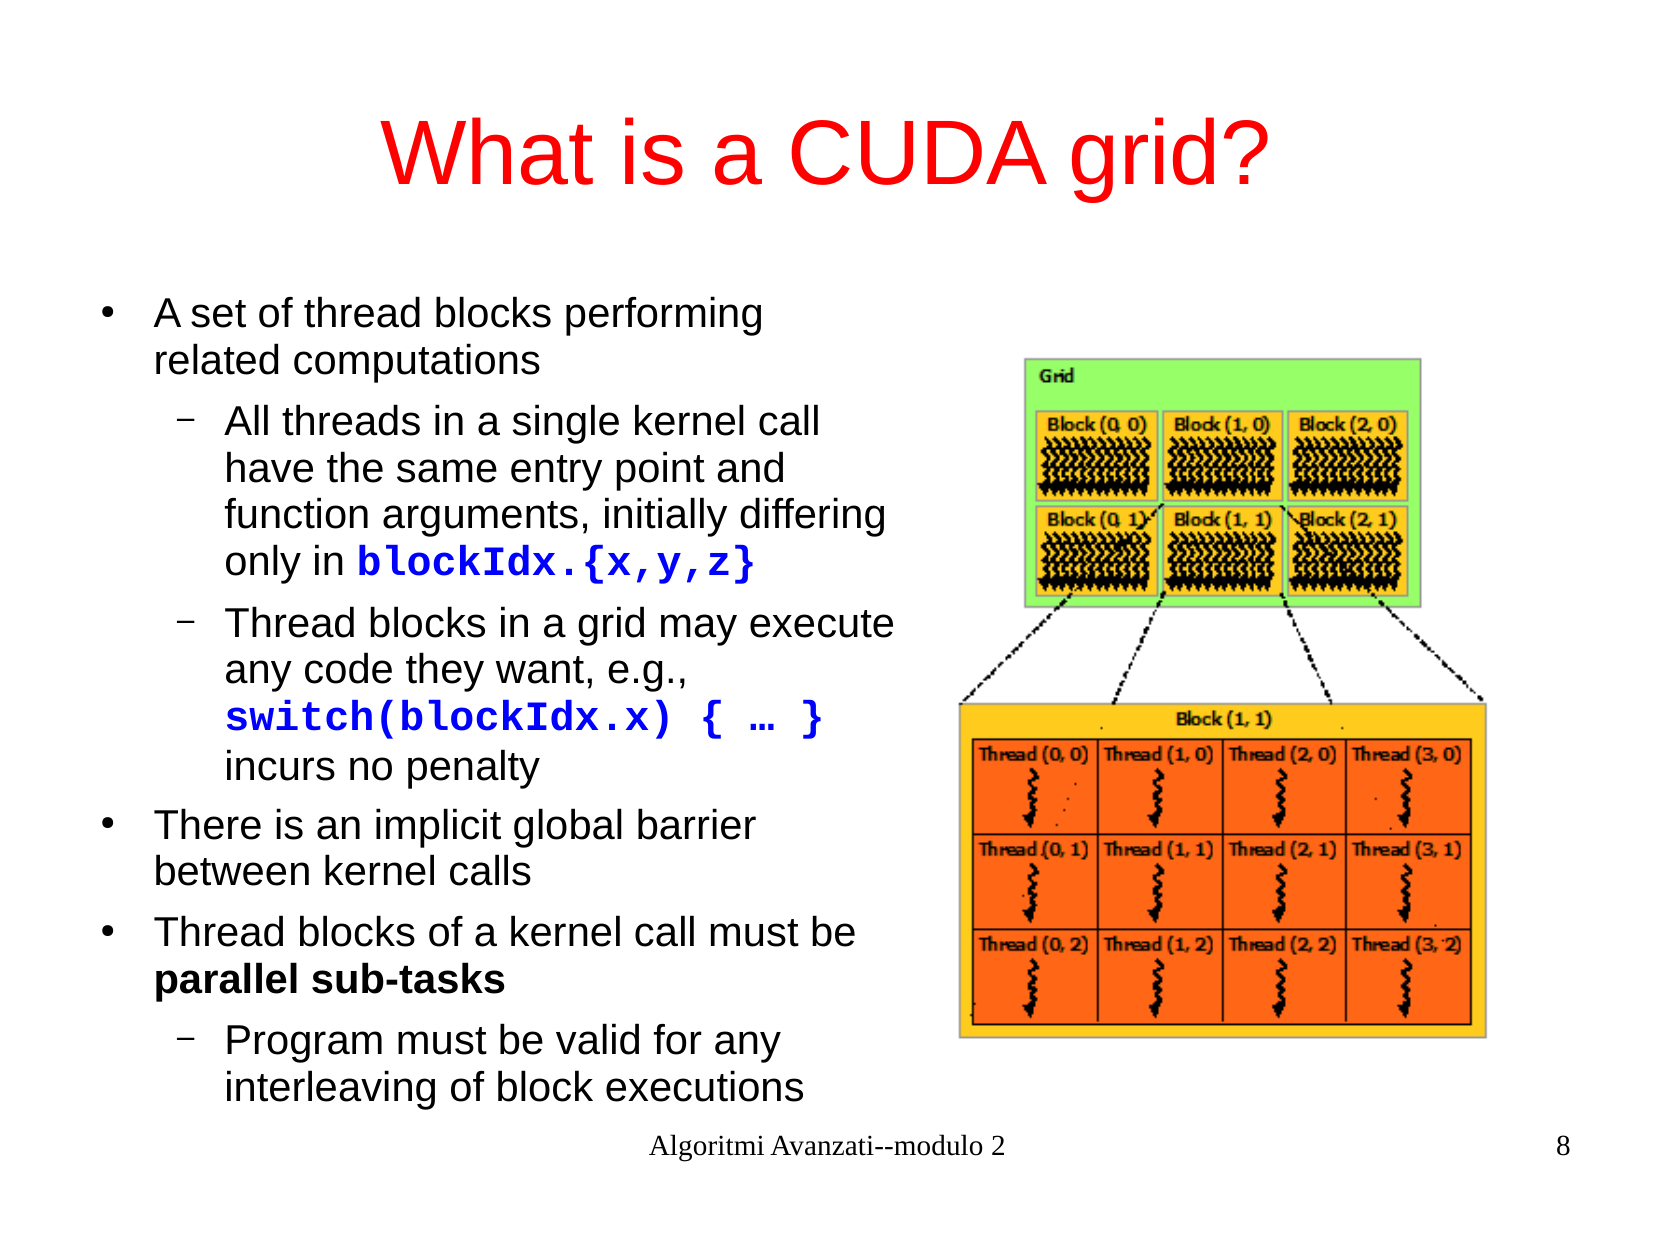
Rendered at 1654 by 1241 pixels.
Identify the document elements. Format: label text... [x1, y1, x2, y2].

list A set of thread blocks performing related computations All threads in a single kernel call have the same entry point and function arguments, initially differing only in blockIdx.{x,y,z} Thread blocks in a grid may execute any code they want, e.g., switch(blockIdx.x) { … } incurs no penalty There is an implicit global barrier between kernel calls Thread blocks of a kernel call must be parallel sub-tasks Program must be valid for any interleaving of block executions [82, 290, 901, 1111]
picture [901, 353, 1629, 1051]
title What is a CUDA grid? [82, 49, 1571, 257]
